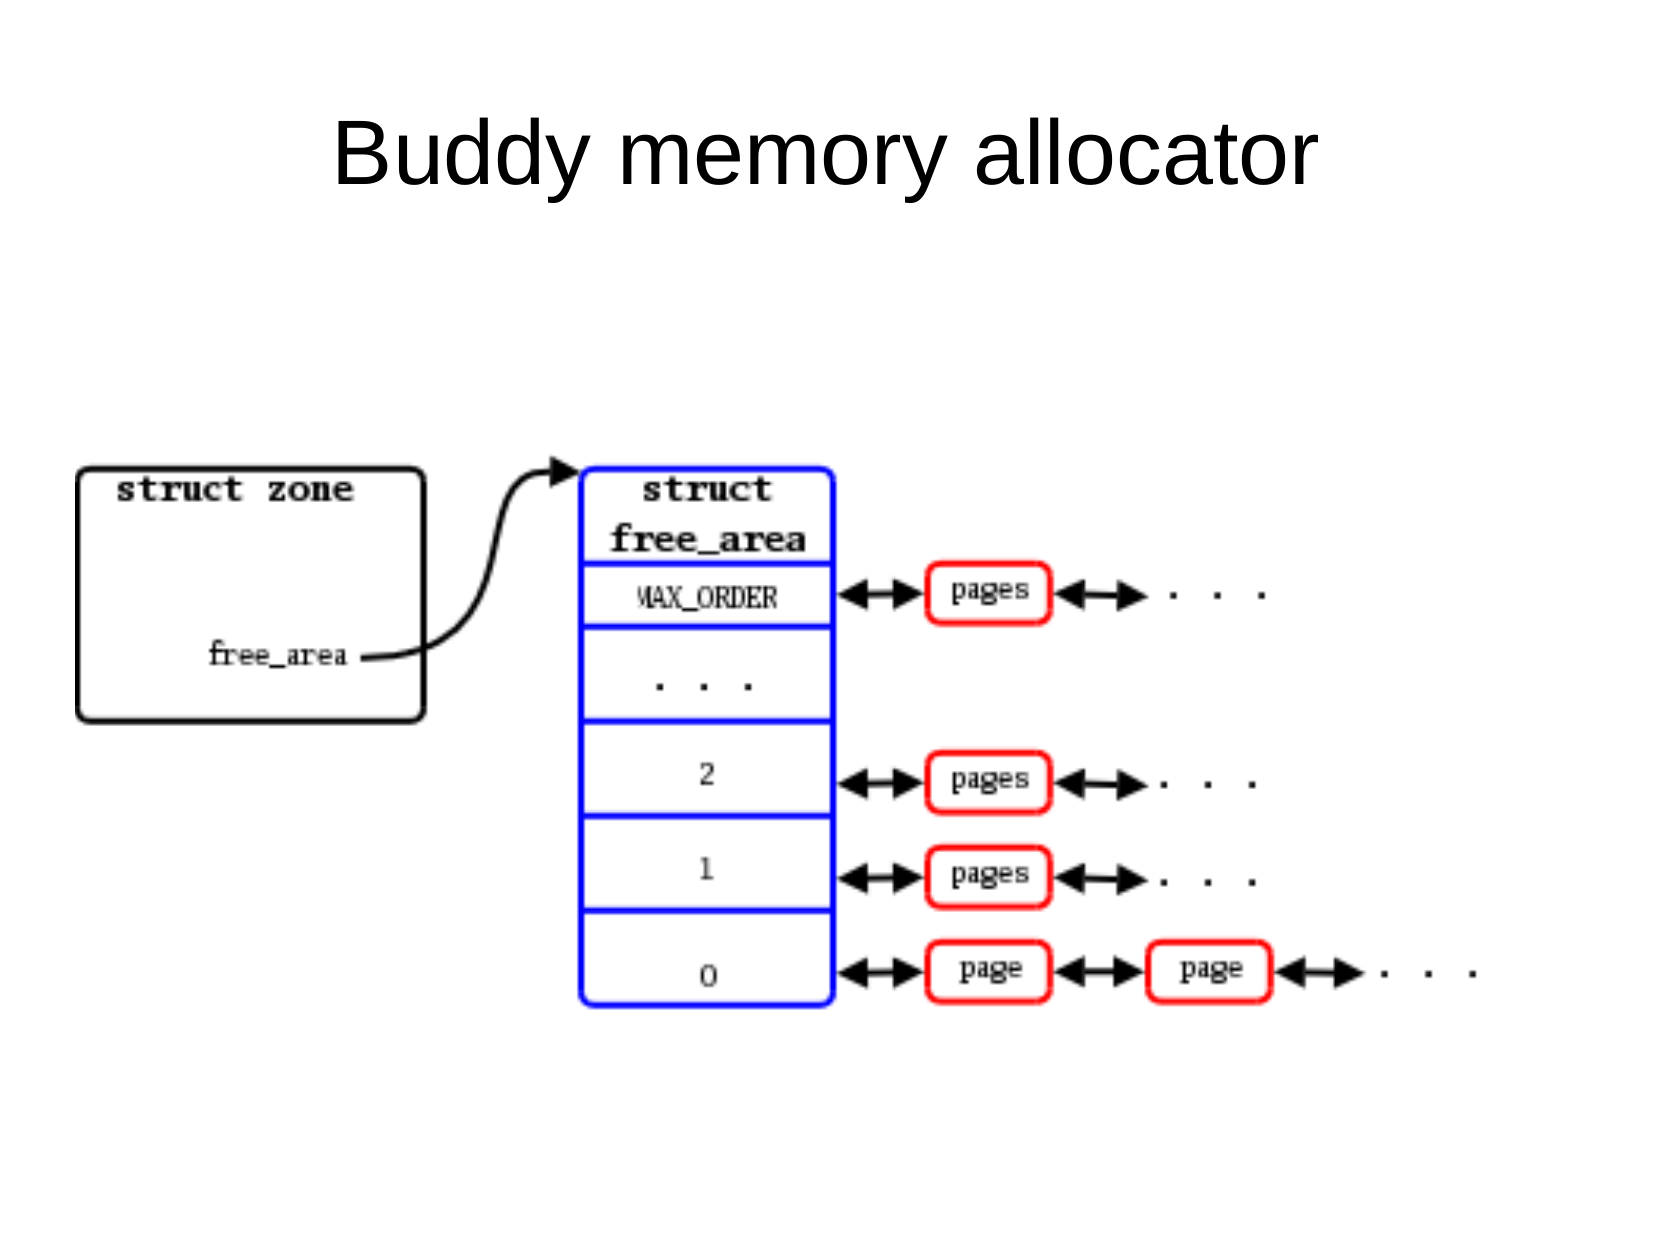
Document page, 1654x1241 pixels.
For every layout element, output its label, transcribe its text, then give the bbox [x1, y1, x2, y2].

title Buddy memory allocator [82, 49, 1571, 257]
picture [75, 442, 1502, 1013]
